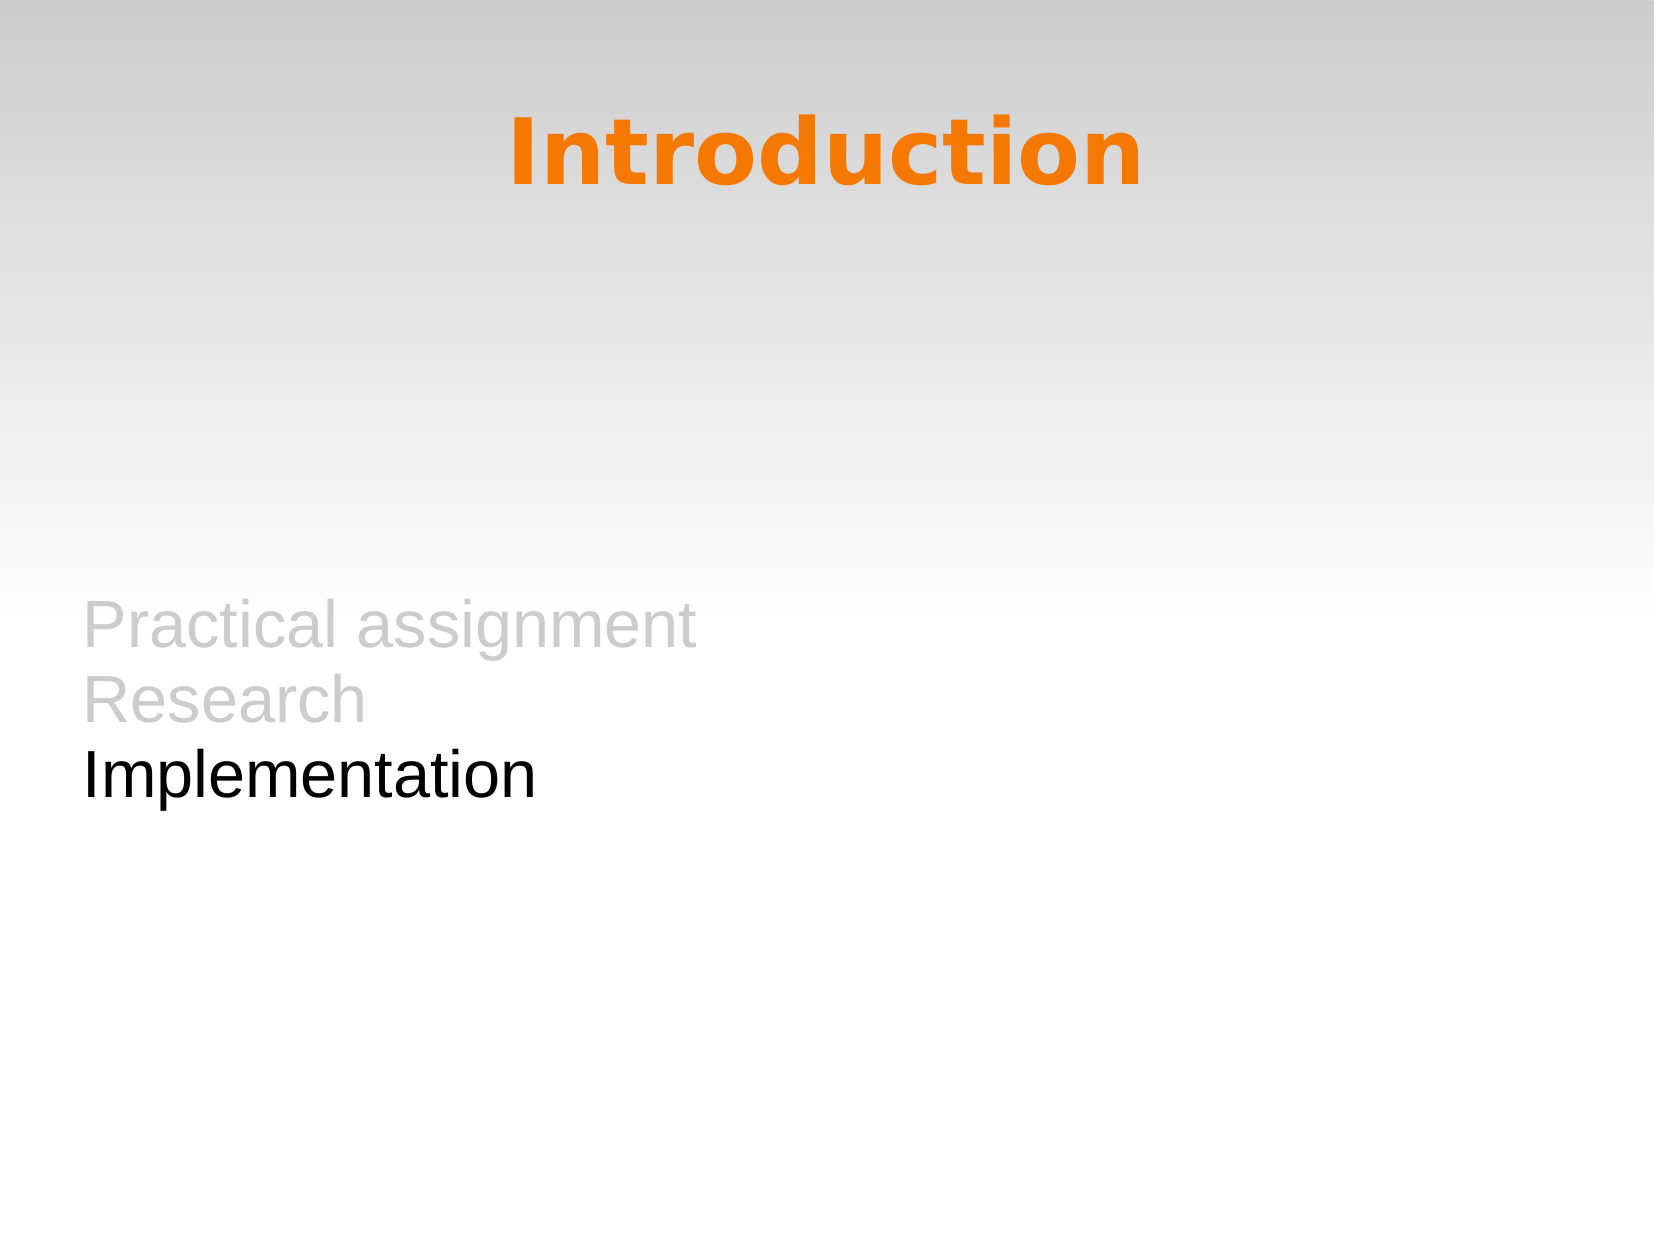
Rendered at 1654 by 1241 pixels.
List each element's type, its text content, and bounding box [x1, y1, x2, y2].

title Introduction [82, 56, 1571, 250]
subtitle Practical assignment Research Implementation [82, 297, 1571, 1102]
